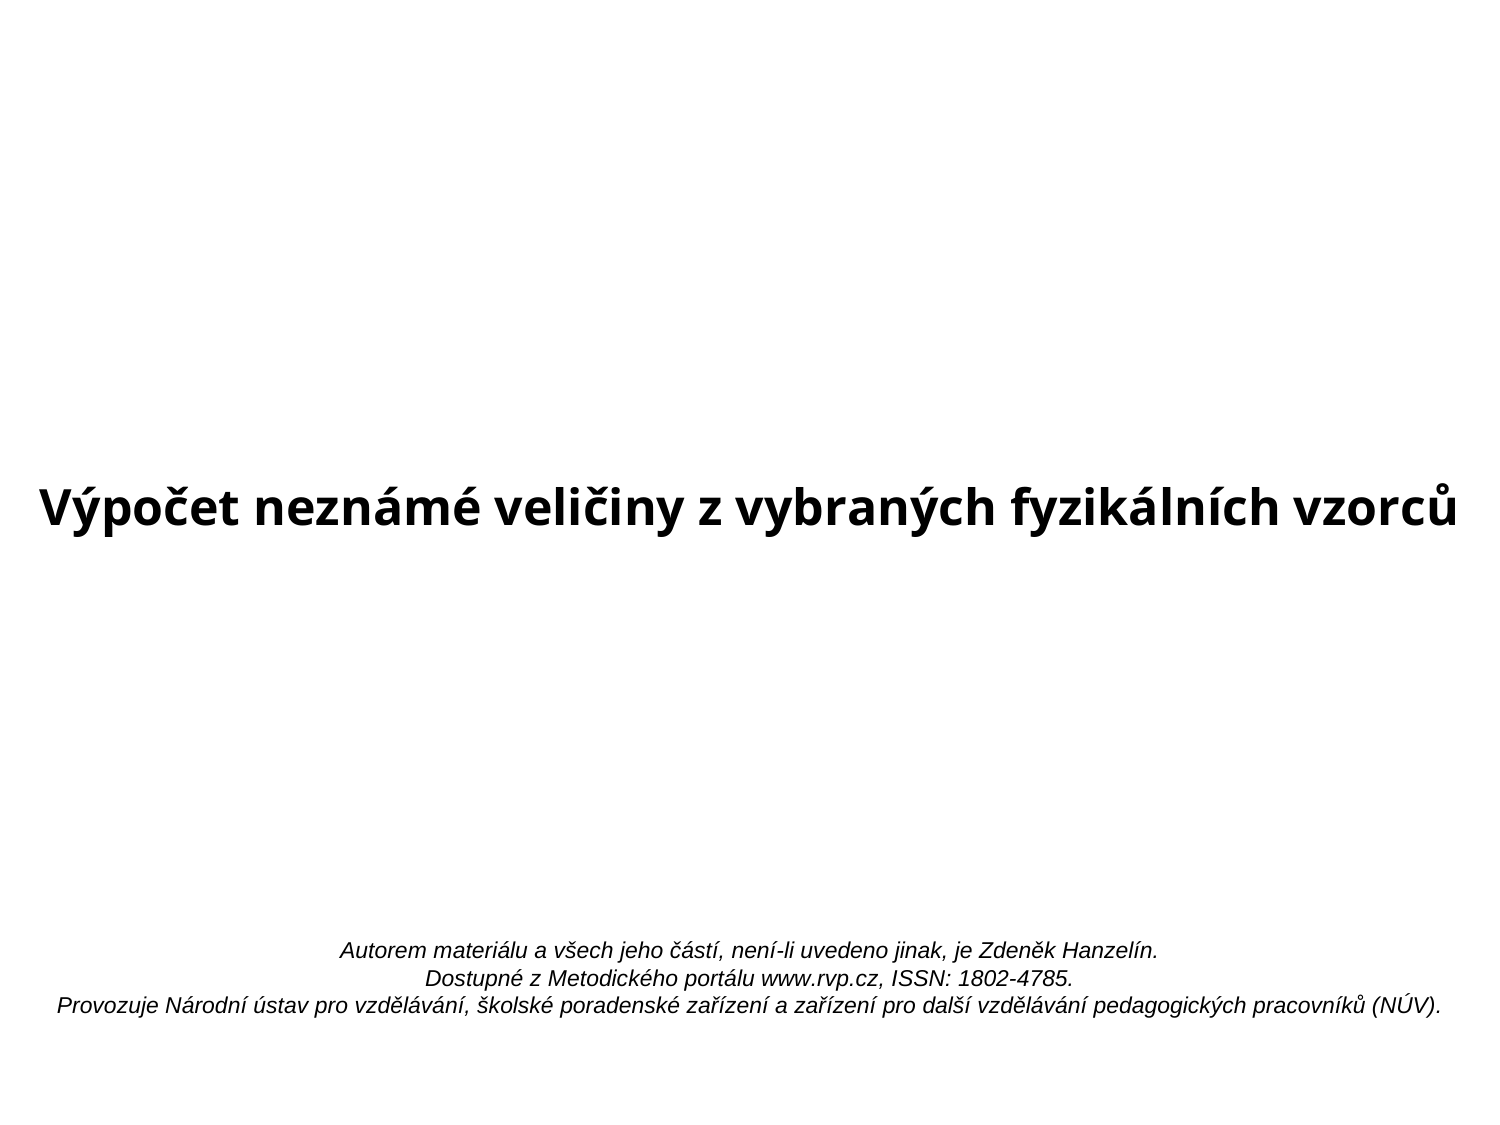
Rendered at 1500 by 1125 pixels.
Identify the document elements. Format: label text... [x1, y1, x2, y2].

text_box Autorem materiálu a všech jeho částí, není-li uvedeno jinak, je Zdeněk Hanzelín. Dostupné z Metodického portálu www.rvp.cz, ISSN: 1802-4785. Provozuje Národní ústav pro vzdělávání, školské poradenské zařízení a zařízení pro další vzdělávání pedagogických pracovníků (NÚV). [0, 928, 1500, 1026]
text_box Výpočet neznámé veličiny z vybraných fyzikálních vzorců [25, 467, 1475, 544]
